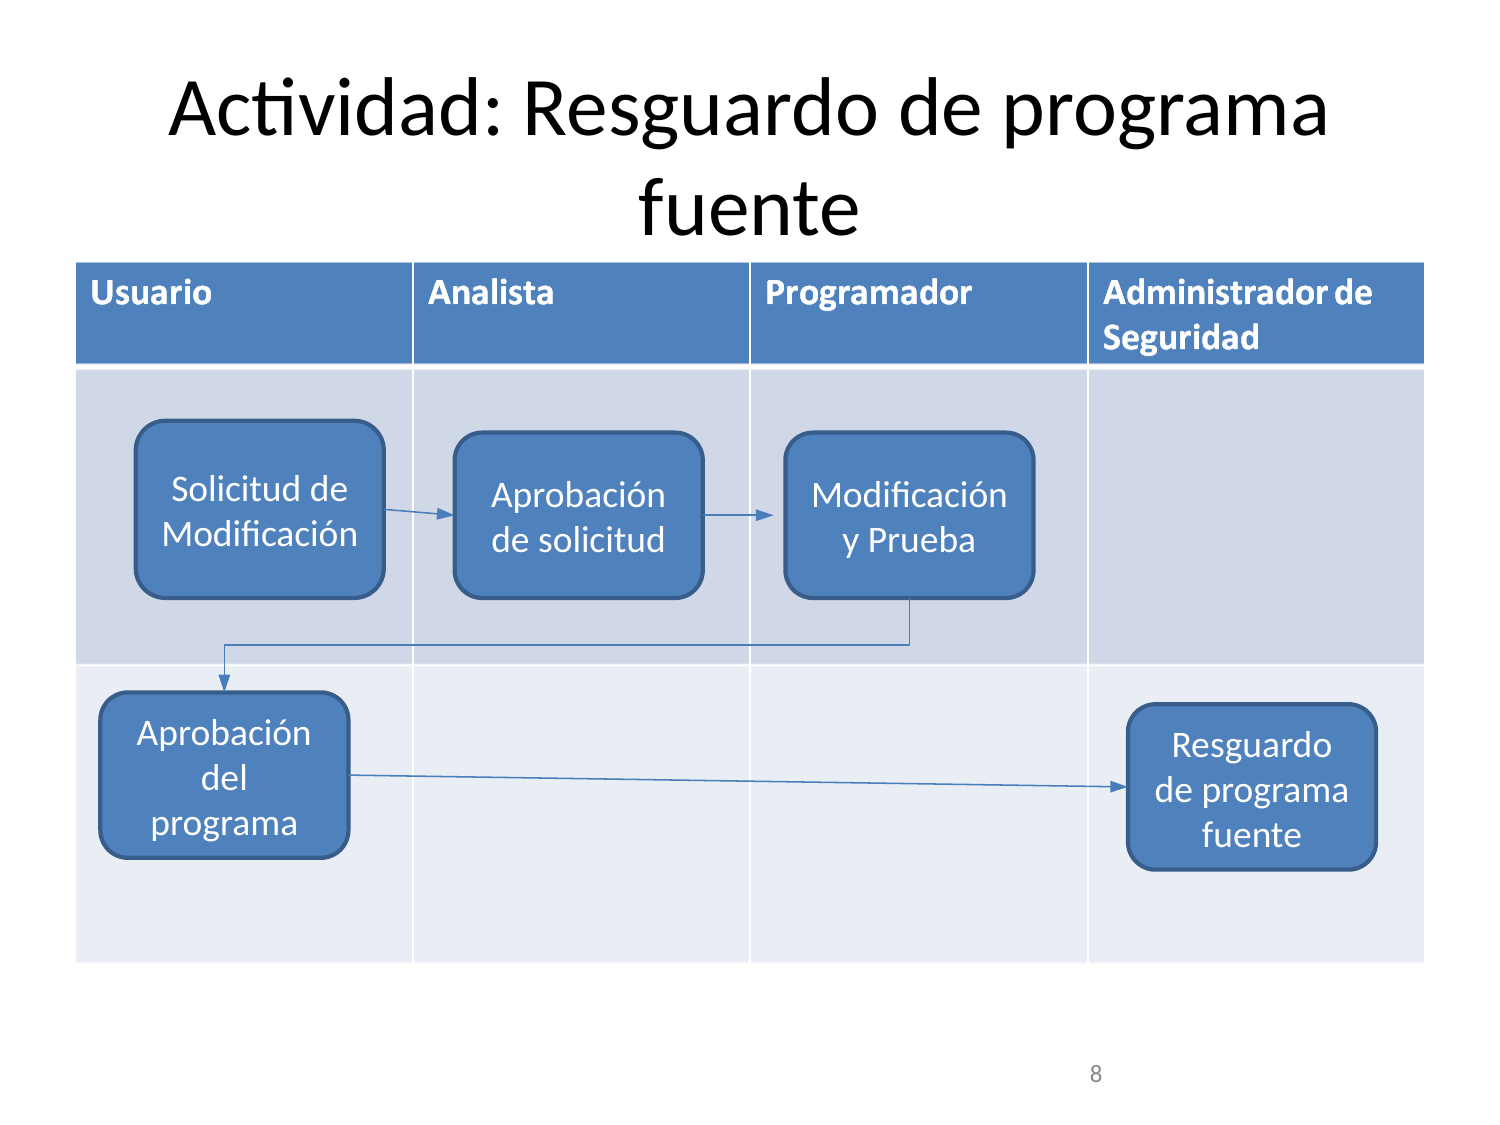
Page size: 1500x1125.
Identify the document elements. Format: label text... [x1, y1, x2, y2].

text_box Modificación y Prueba [785, 432, 1034, 598]
text_box [1074, 1042, 1426, 1103]
text_box Solicitud de Modificación [135, 420, 384, 598]
title Actividad: Resguardo de programa fuente [75, 45, 1426, 233]
text_box Aprobación del programa [100, 692, 349, 858]
text_box Aprobación de solicitud [454, 432, 703, 598]
text_box Resguardo de programa fuente [1128, 704, 1377, 870]
picture [63, 250, 1437, 977]
